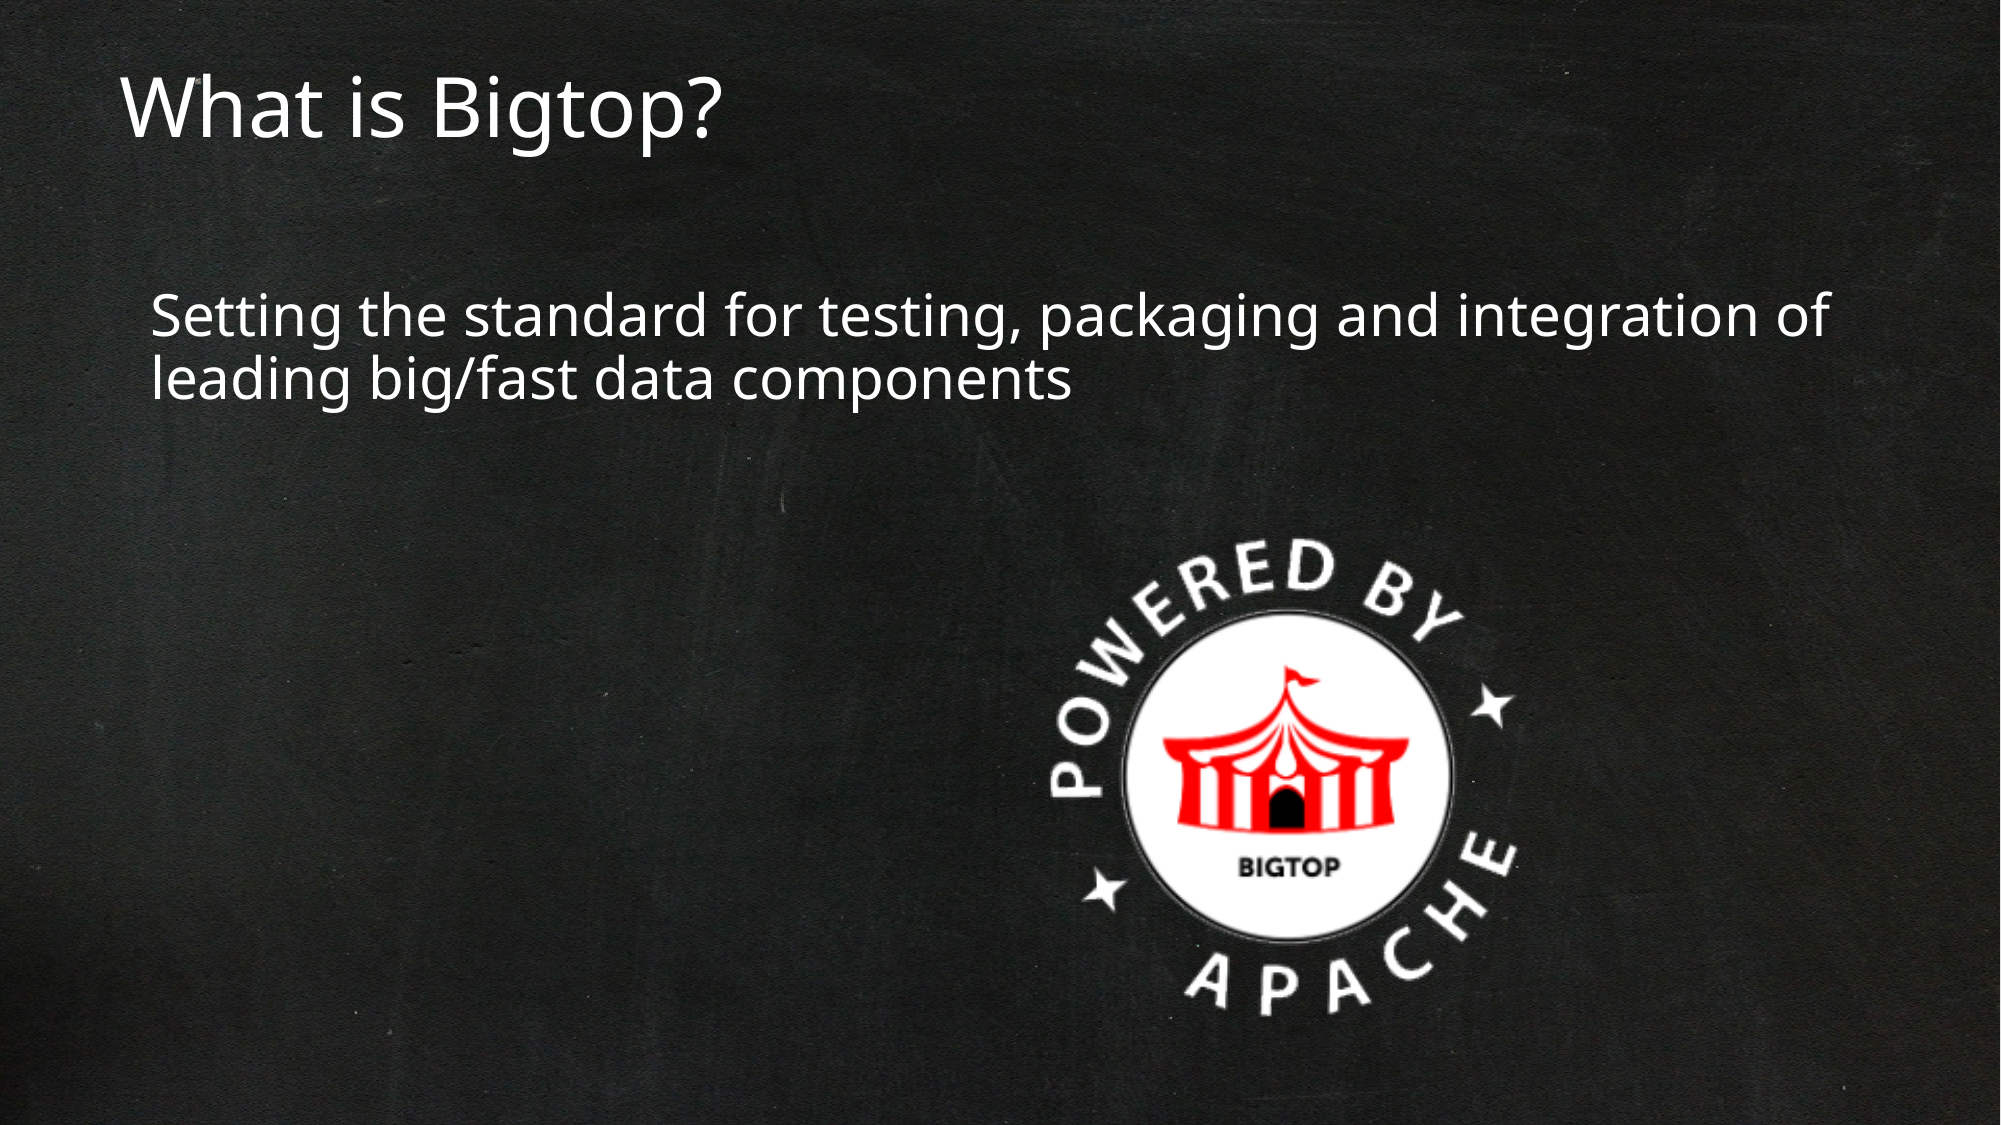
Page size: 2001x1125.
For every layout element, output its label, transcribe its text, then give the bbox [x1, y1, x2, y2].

list Setting the standard for testing, packaging and integration of leading big/fast data components [135, 278, 1861, 993]
picture [976, 464, 1601, 1090]
title What is Bigtop? [104, 2, 1830, 220]
